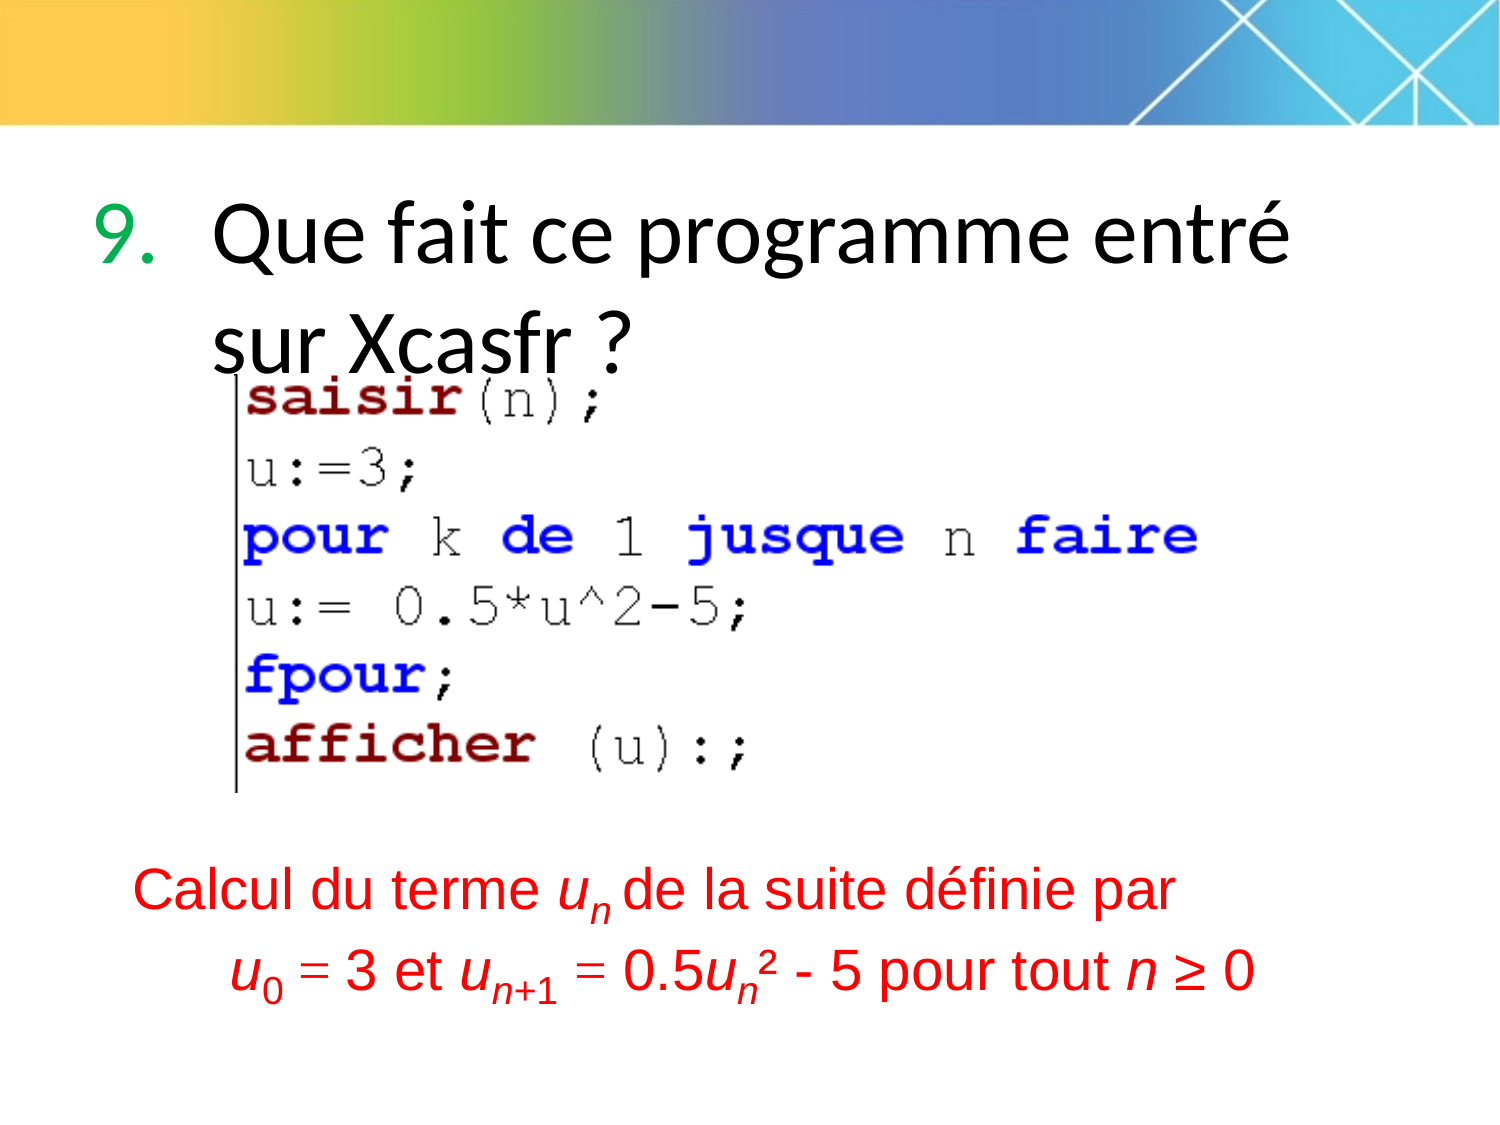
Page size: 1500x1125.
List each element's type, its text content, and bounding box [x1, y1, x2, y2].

text_box Calcul du terme un de la suite définie par u0 = 3 et un+1 = 0.5un² - 5 pour tout n ≥ 0 [117, 843, 1454, 1021]
picture [0, 0, 1500, 127]
title Que fait ce programme entré sur Xcasfr ? [75, 164, 1426, 305]
picture [234, 374, 1240, 793]
